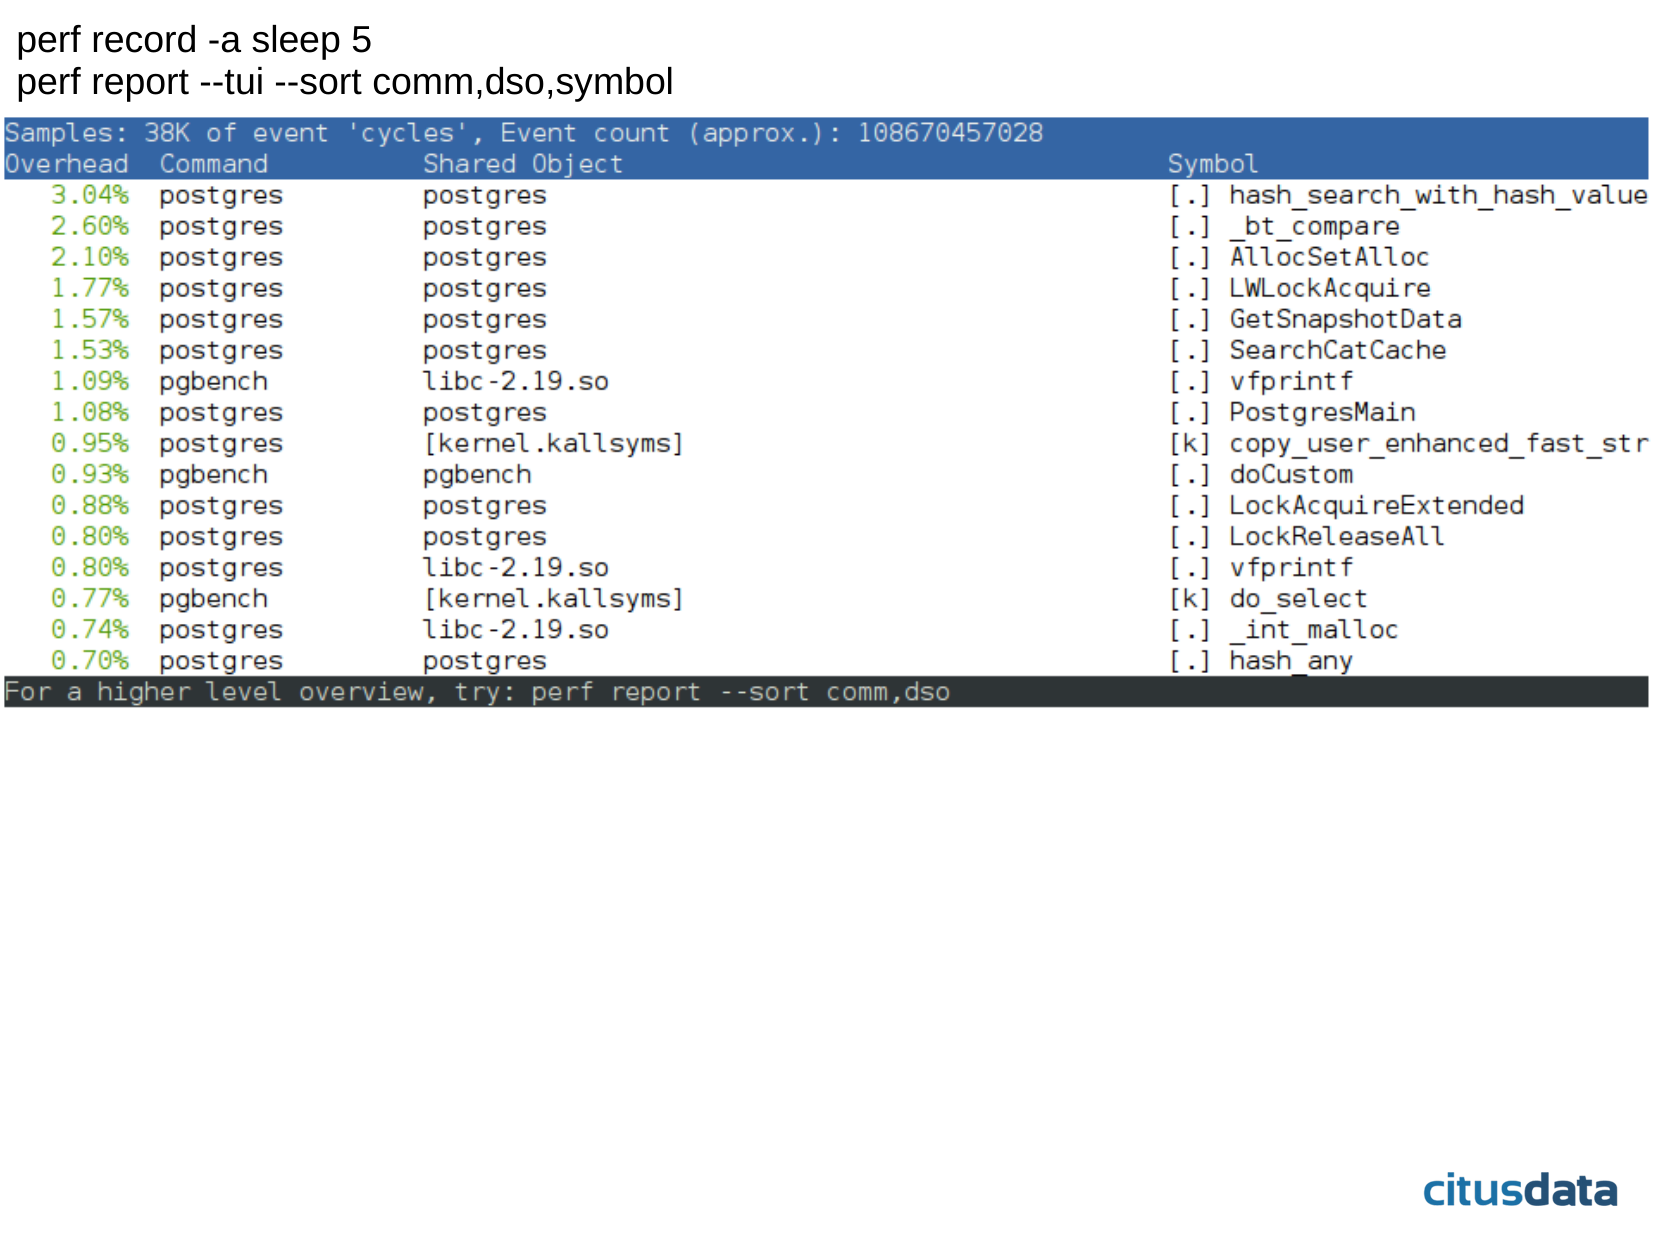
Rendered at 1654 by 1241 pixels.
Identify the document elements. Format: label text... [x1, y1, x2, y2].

picture [3, 116, 1654, 724]
text_box perf record -a sleep 5 perf report --tui --sort comm,dso,symbol [1, 11, 778, 111]
picture [1420, 1167, 1622, 1209]
